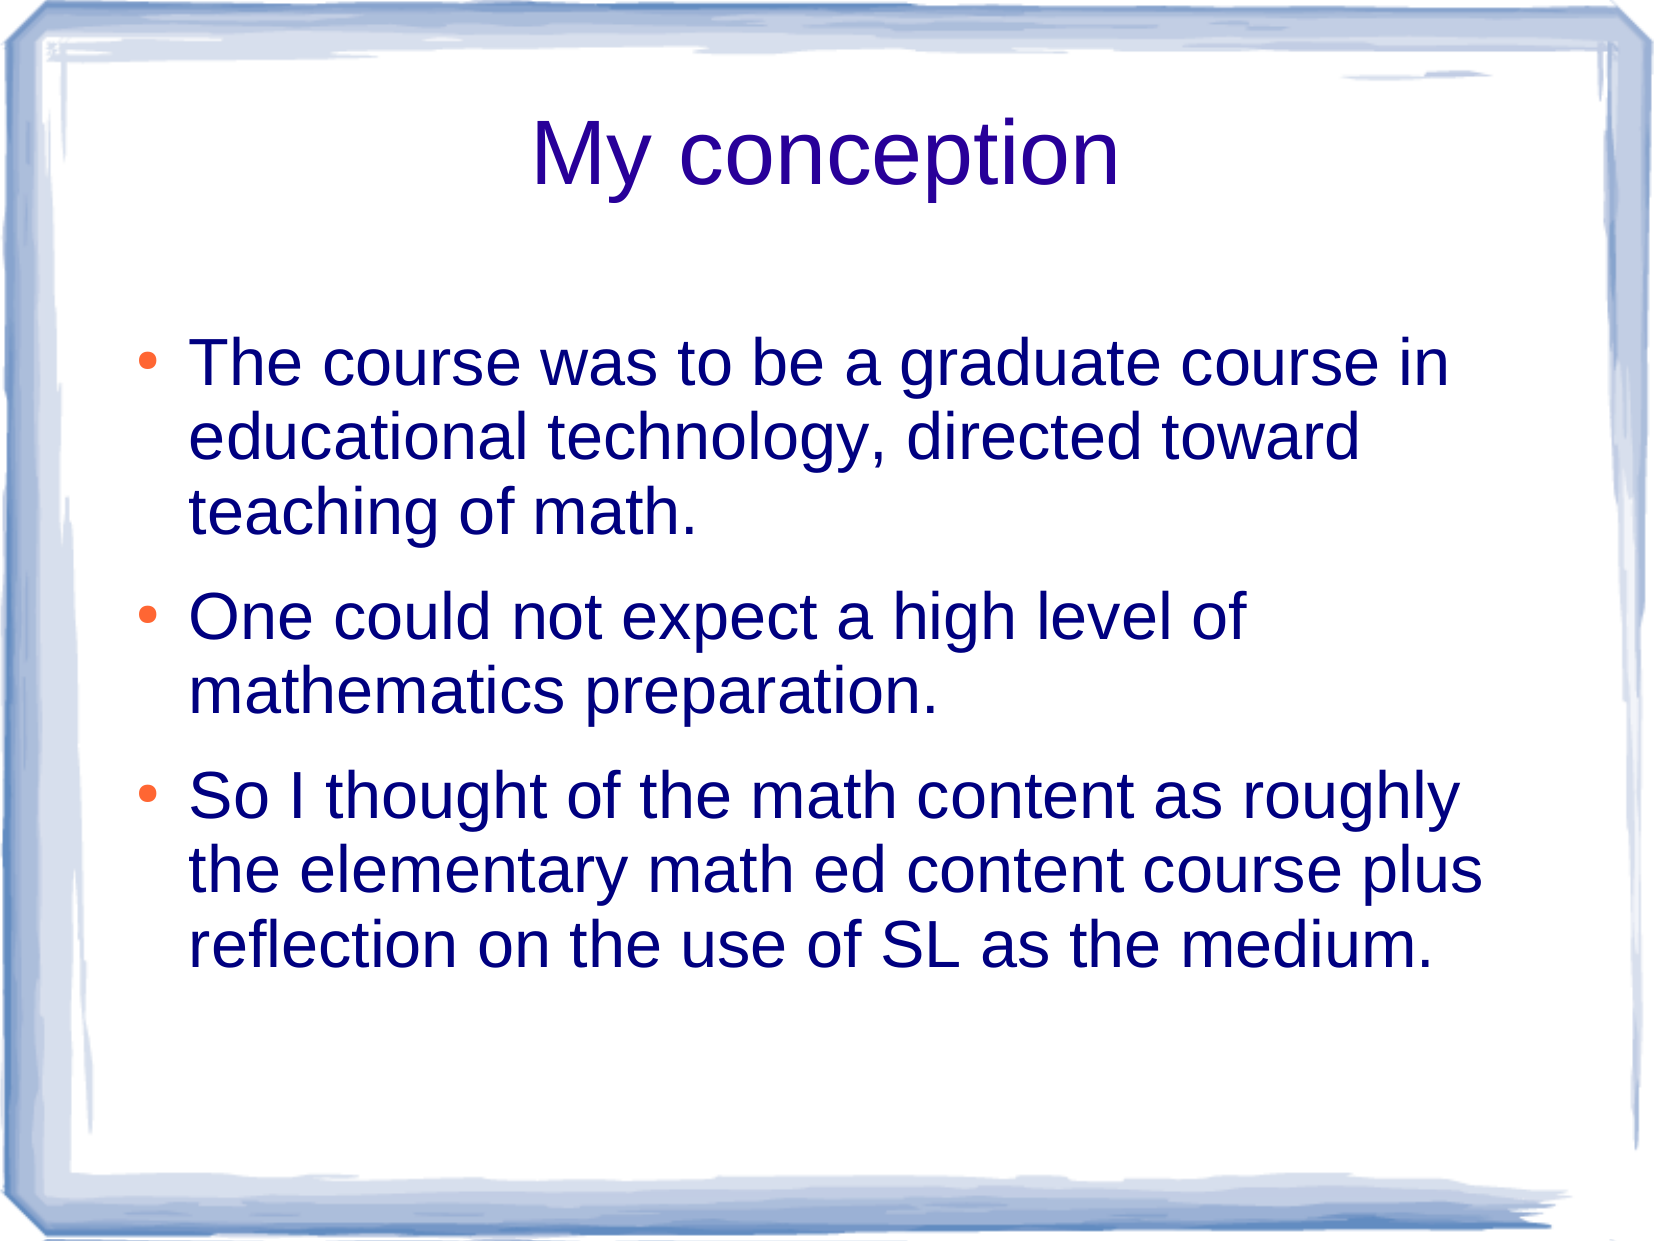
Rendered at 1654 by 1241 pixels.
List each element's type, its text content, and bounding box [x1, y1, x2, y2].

list The course was to be a graduate course in educational technology, directed toward teaching of math. One could not expect a high level of mathematics preparation. So I thought of the math content as roughly the elementary math ed content course plus reflection on the use of SL as the medium. [118, 324, 1571, 1004]
title My conception [82, 49, 1571, 257]
picture [0, 0, 1654, 1241]
